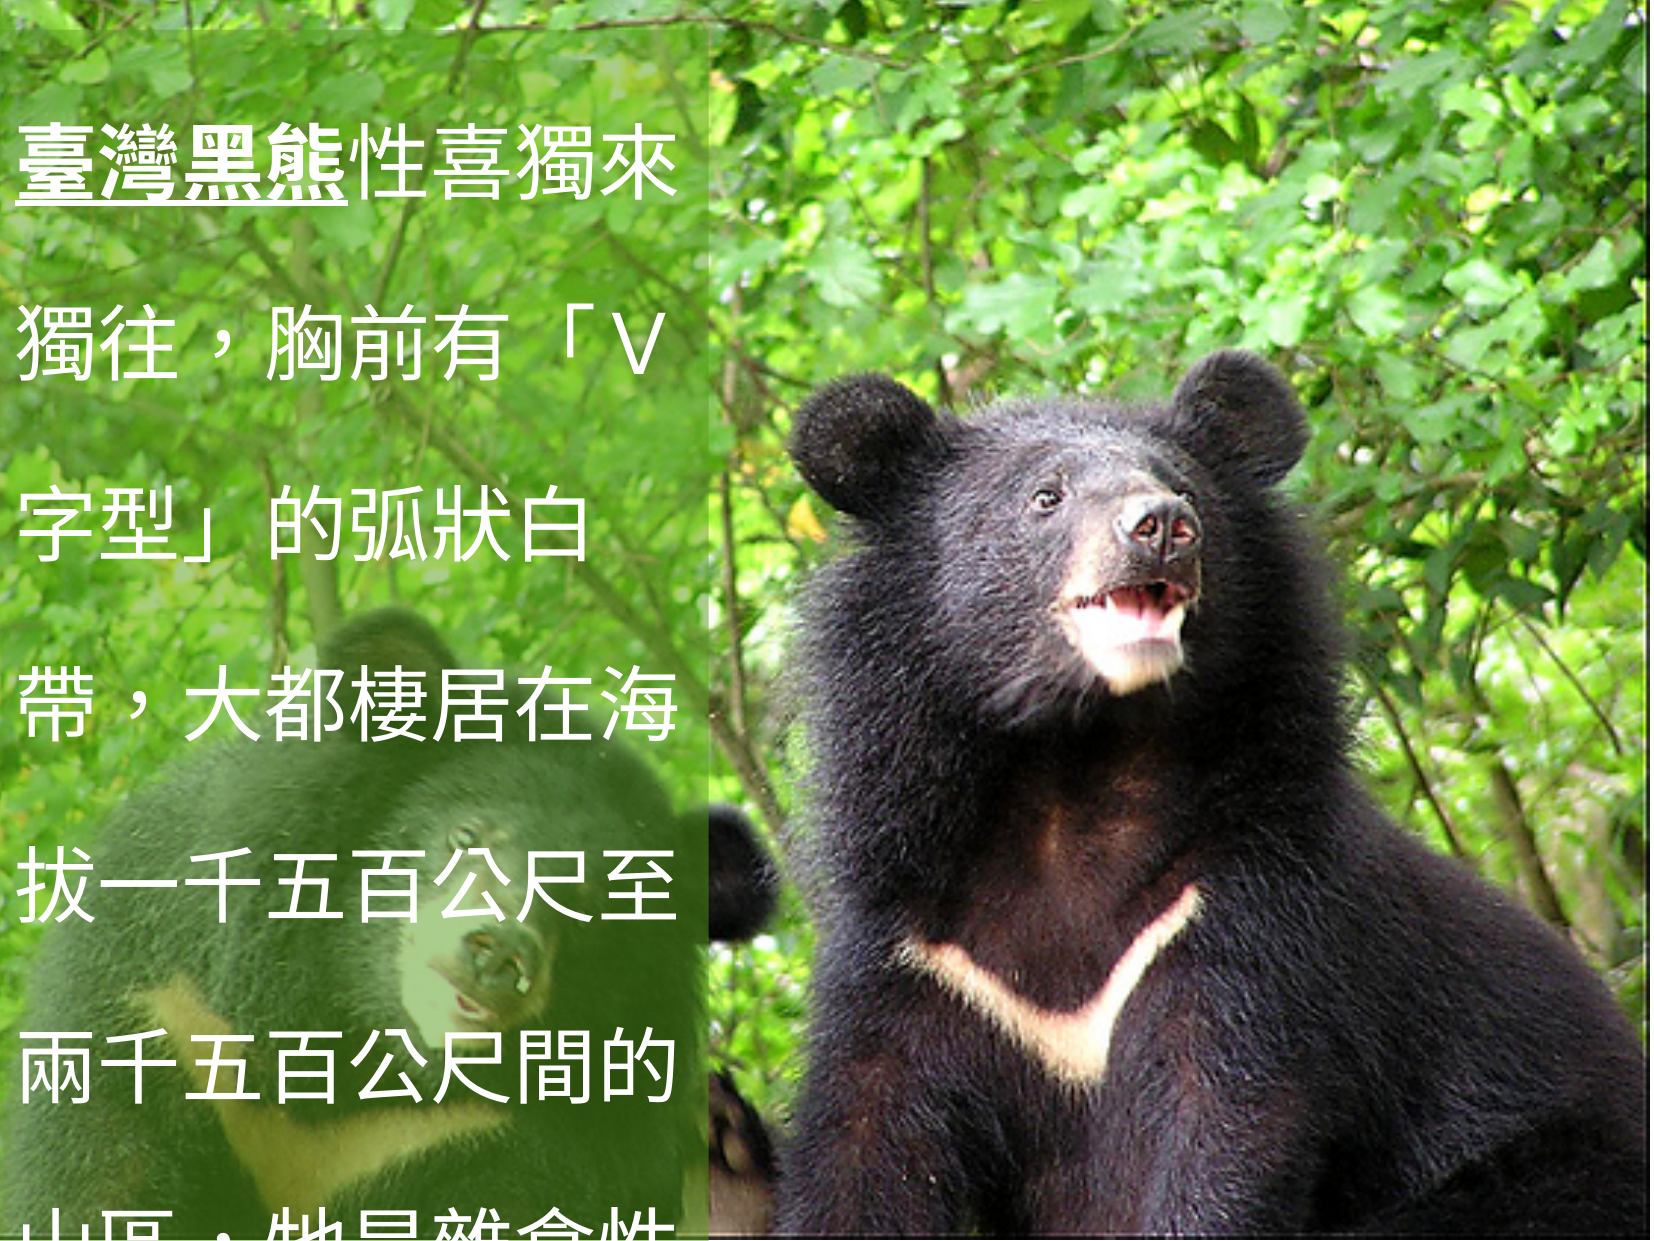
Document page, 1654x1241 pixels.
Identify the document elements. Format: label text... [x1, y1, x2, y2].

picture [0, 0, 1650, 1240]
text_box 臺灣黑熊性喜獨來獨往，胸前有「Ｖ字型」的弧狀白帶，大都棲居在海拔一千五百公尺至兩千五百公尺間的山區，牠是雜食性動物。 [0, 29, 709, 1241]
